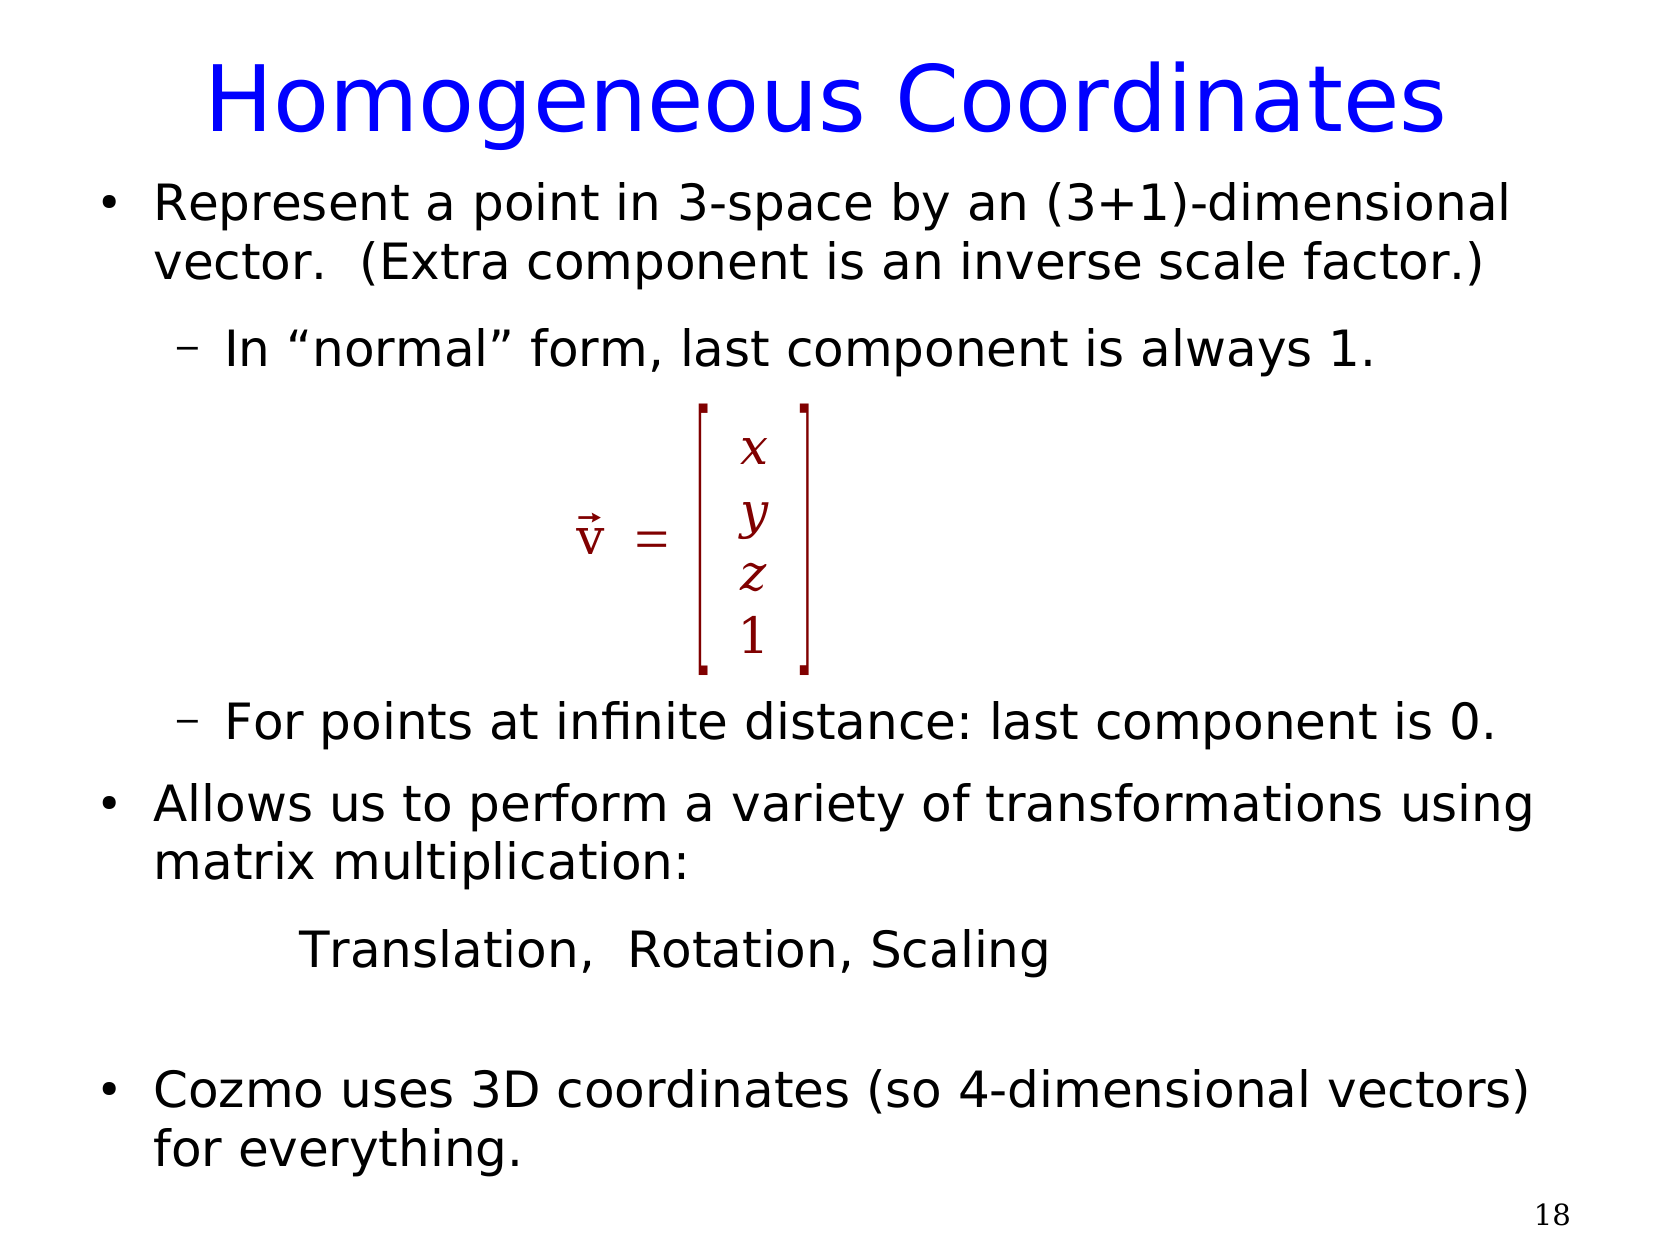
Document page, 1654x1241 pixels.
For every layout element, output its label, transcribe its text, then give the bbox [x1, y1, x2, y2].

chart [566, 401, 819, 677]
list Represent a point in 3-space by an (3+1)-dimensional vector. (Extra component is an inverse scale factor.) In “normal” form, last component is always 1. For points at infinite distance: last component is 0. Allows us to perform a variety of transformations using matrix multiplication: Translation, Rotation, Scaling Cozmo uses 3D coordinates (so 4-dimensional vectors) for everything. [82, 174, 1571, 1183]
title Homogeneous Coordinates [82, 45, 1571, 174]
